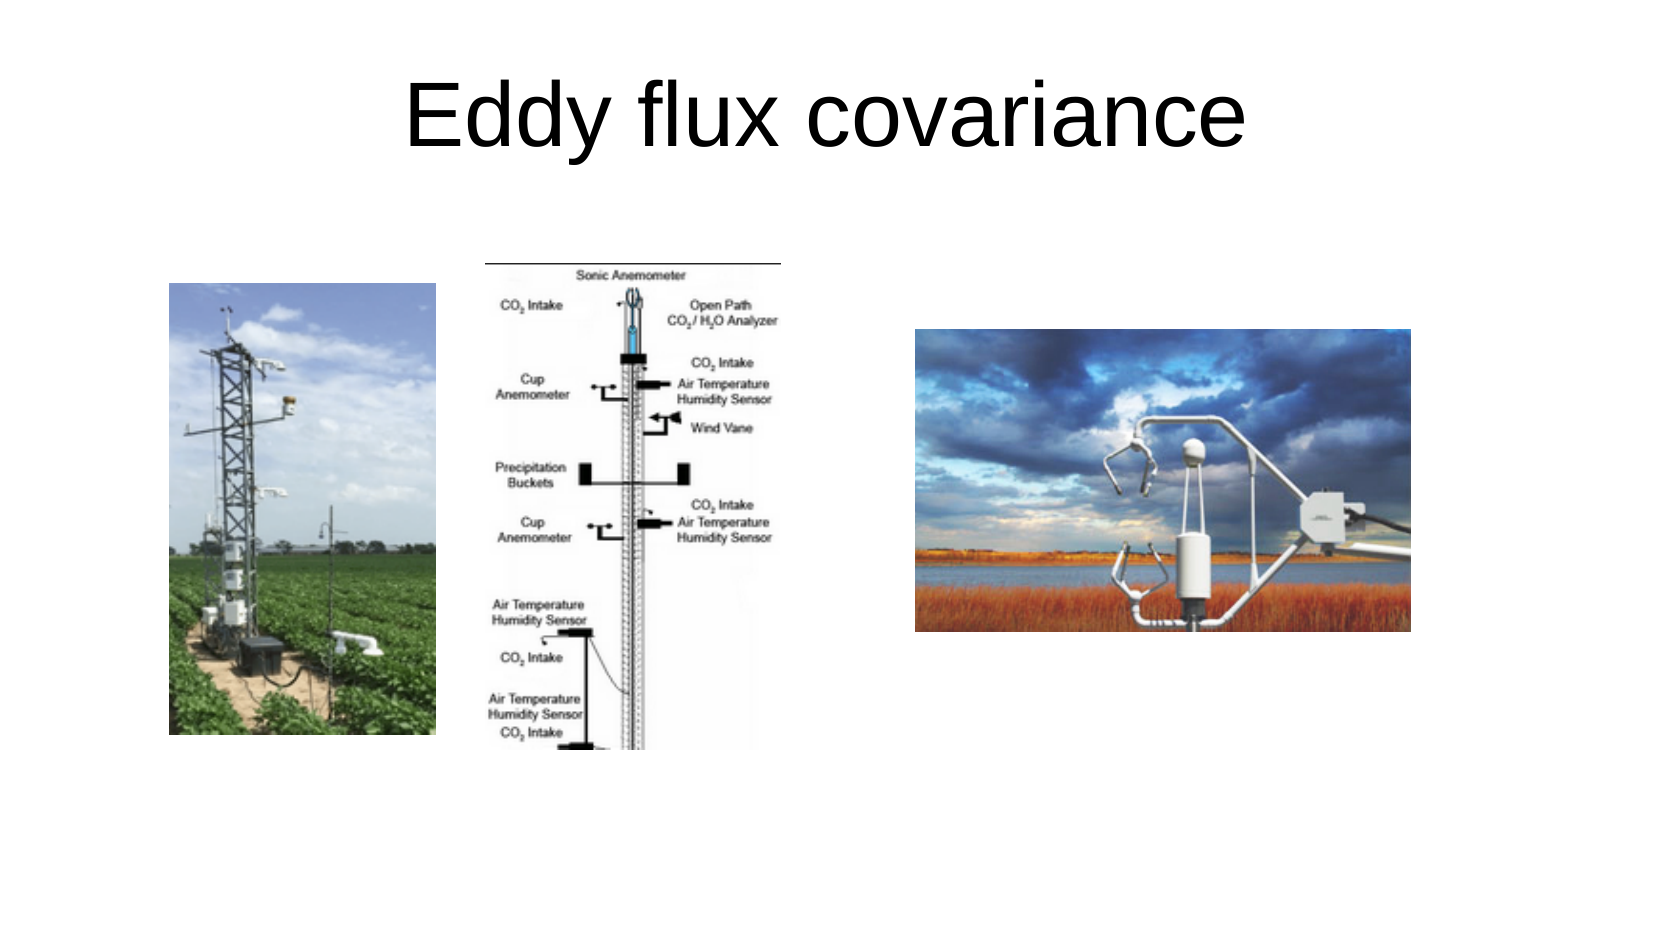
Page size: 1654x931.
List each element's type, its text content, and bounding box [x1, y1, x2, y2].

title Eddy flux covariance [82, 37, 1571, 193]
picture [169, 283, 436, 736]
picture [485, 263, 781, 751]
picture [915, 329, 1411, 632]
